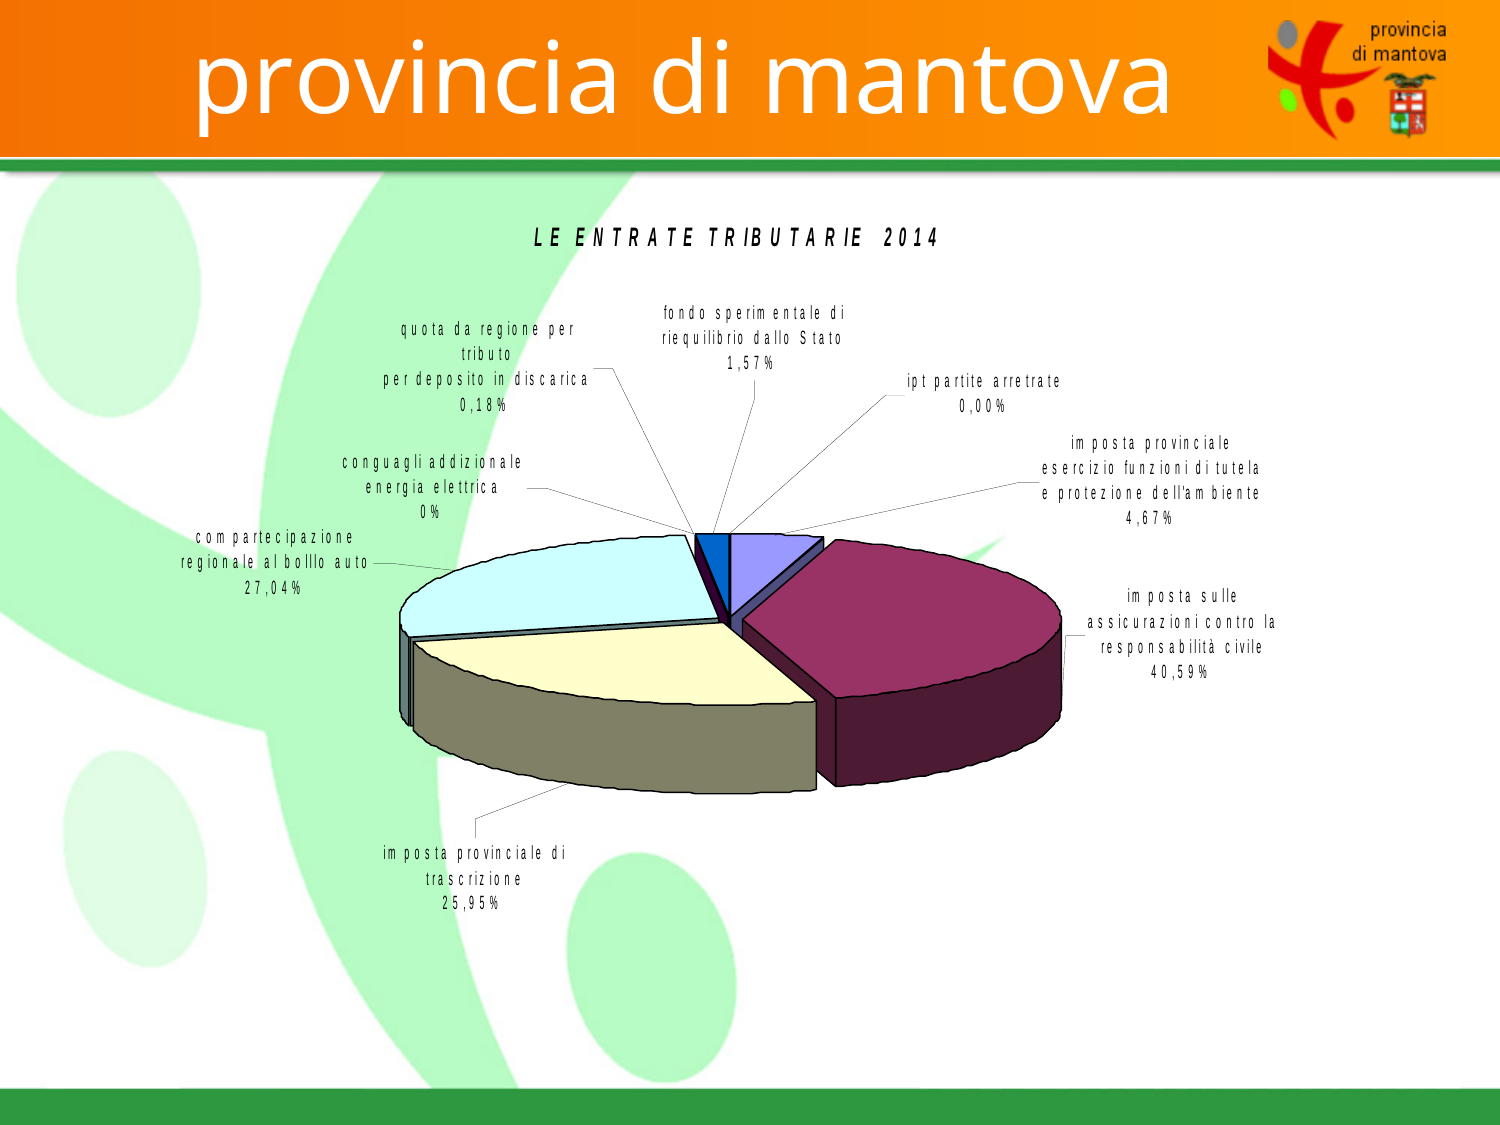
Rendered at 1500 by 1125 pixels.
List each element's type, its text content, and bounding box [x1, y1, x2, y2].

picture [1267, 15, 1452, 142]
text_box provincia di mantova [176, 5, 1205, 142]
picture [0, 157, 1500, 1125]
